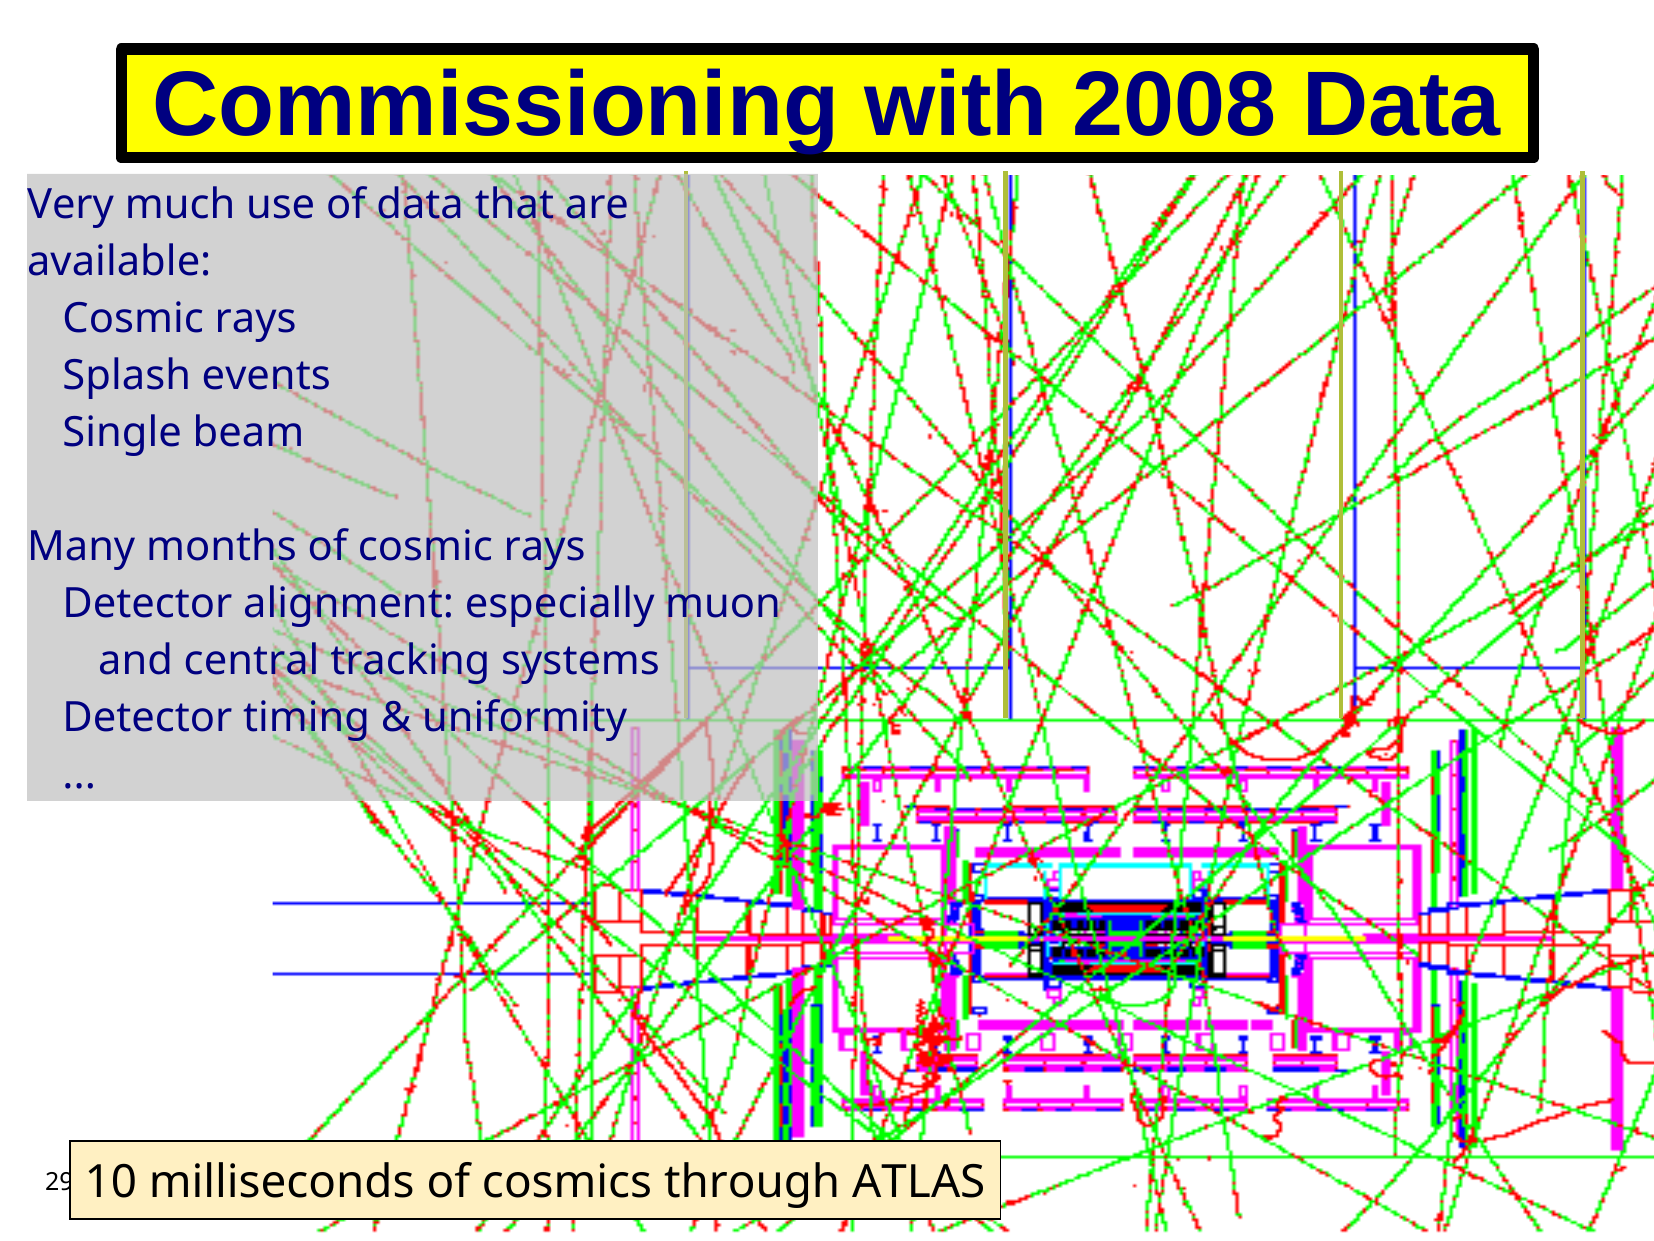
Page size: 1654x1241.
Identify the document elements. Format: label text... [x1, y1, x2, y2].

picture [272, 175, 1654, 1235]
title Commissioning with 2008 Data [121, 49, 1534, 158]
text_box Very much use of data that are available: Cosmic rays Splash events Single beam Many months of cosmic rays Detector alignment: especially muon and central tracking systems Detector timing & uniformity ... [27, 173, 818, 660]
text_box 10 milliseconds of cosmics through ATLAS [69, 1141, 1001, 1220]
